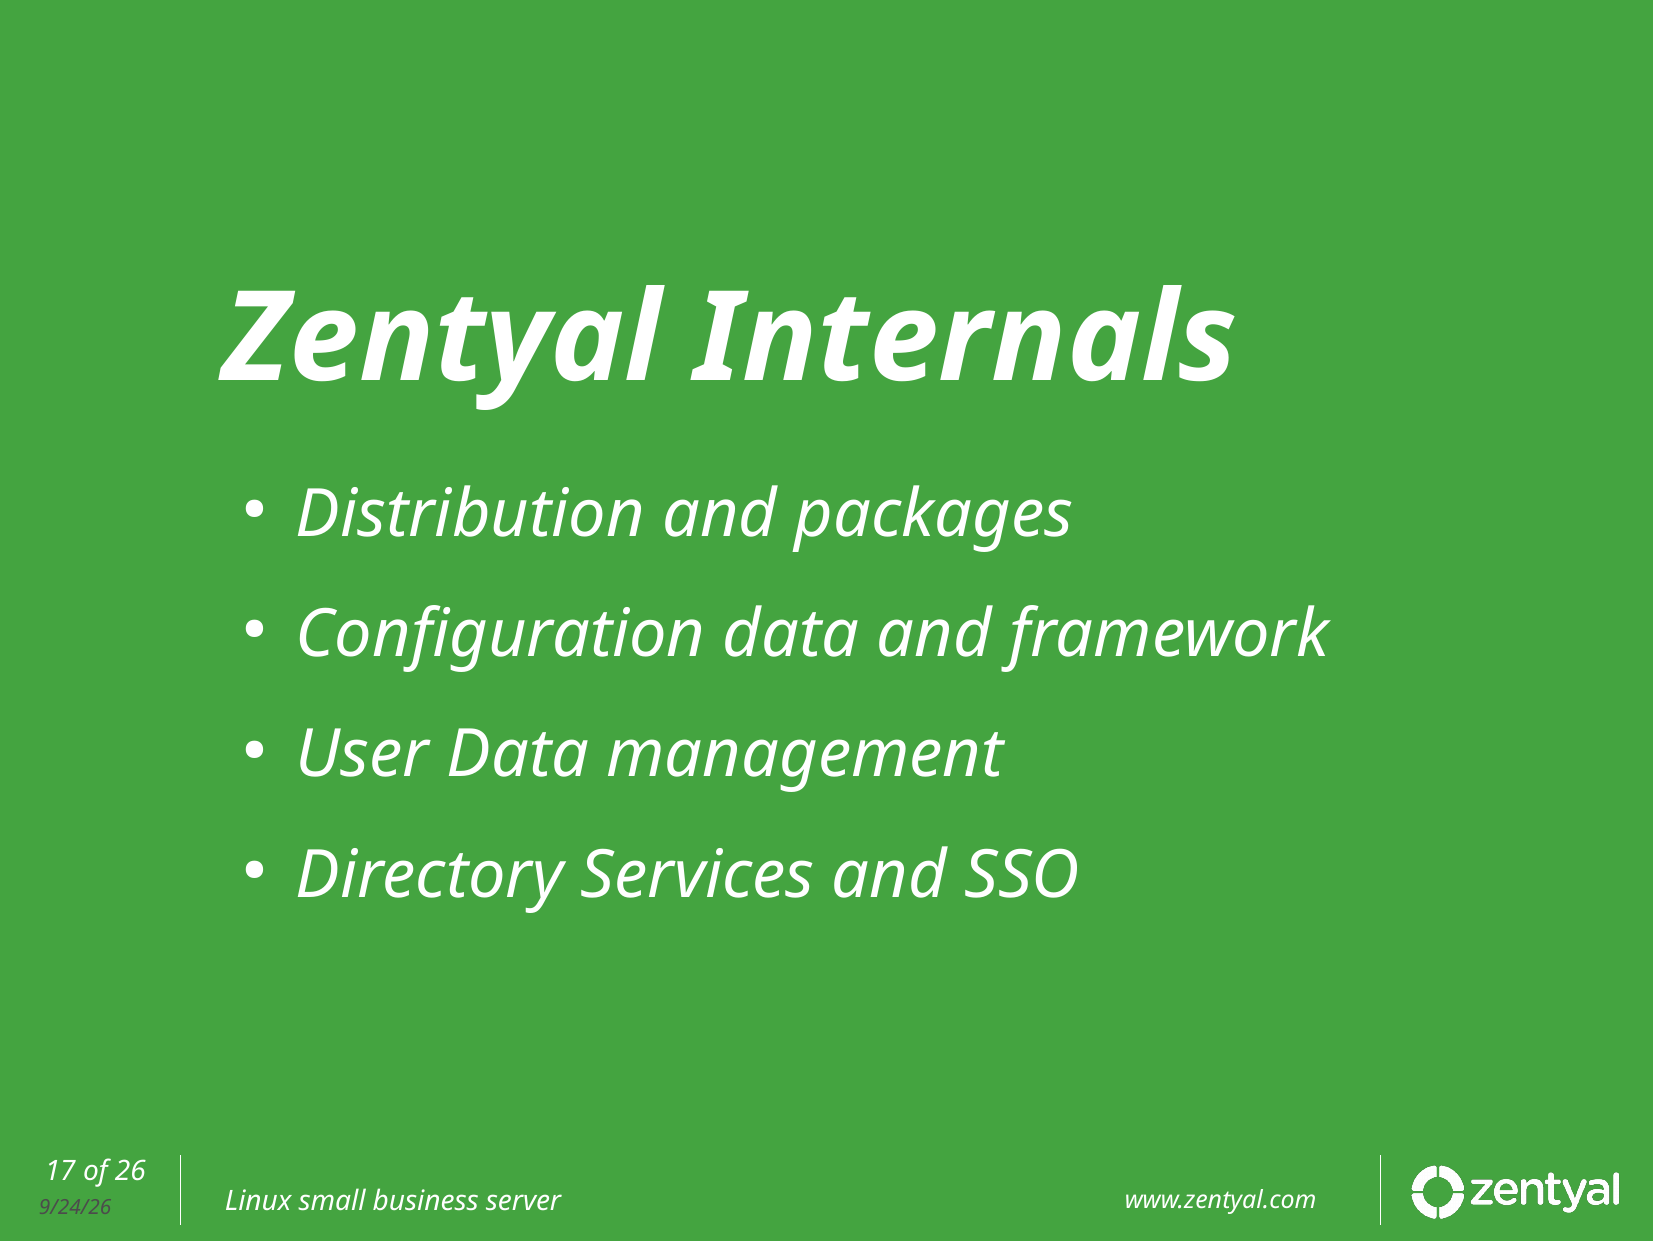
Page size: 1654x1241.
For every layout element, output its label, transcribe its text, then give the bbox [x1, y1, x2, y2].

picture [1394, 1151, 1636, 1232]
list Distribution and packages Configuration data and framework User Data management Directory Services and SSO [225, 465, 1471, 1185]
title Zentyal Internals [222, 197, 1471, 466]
